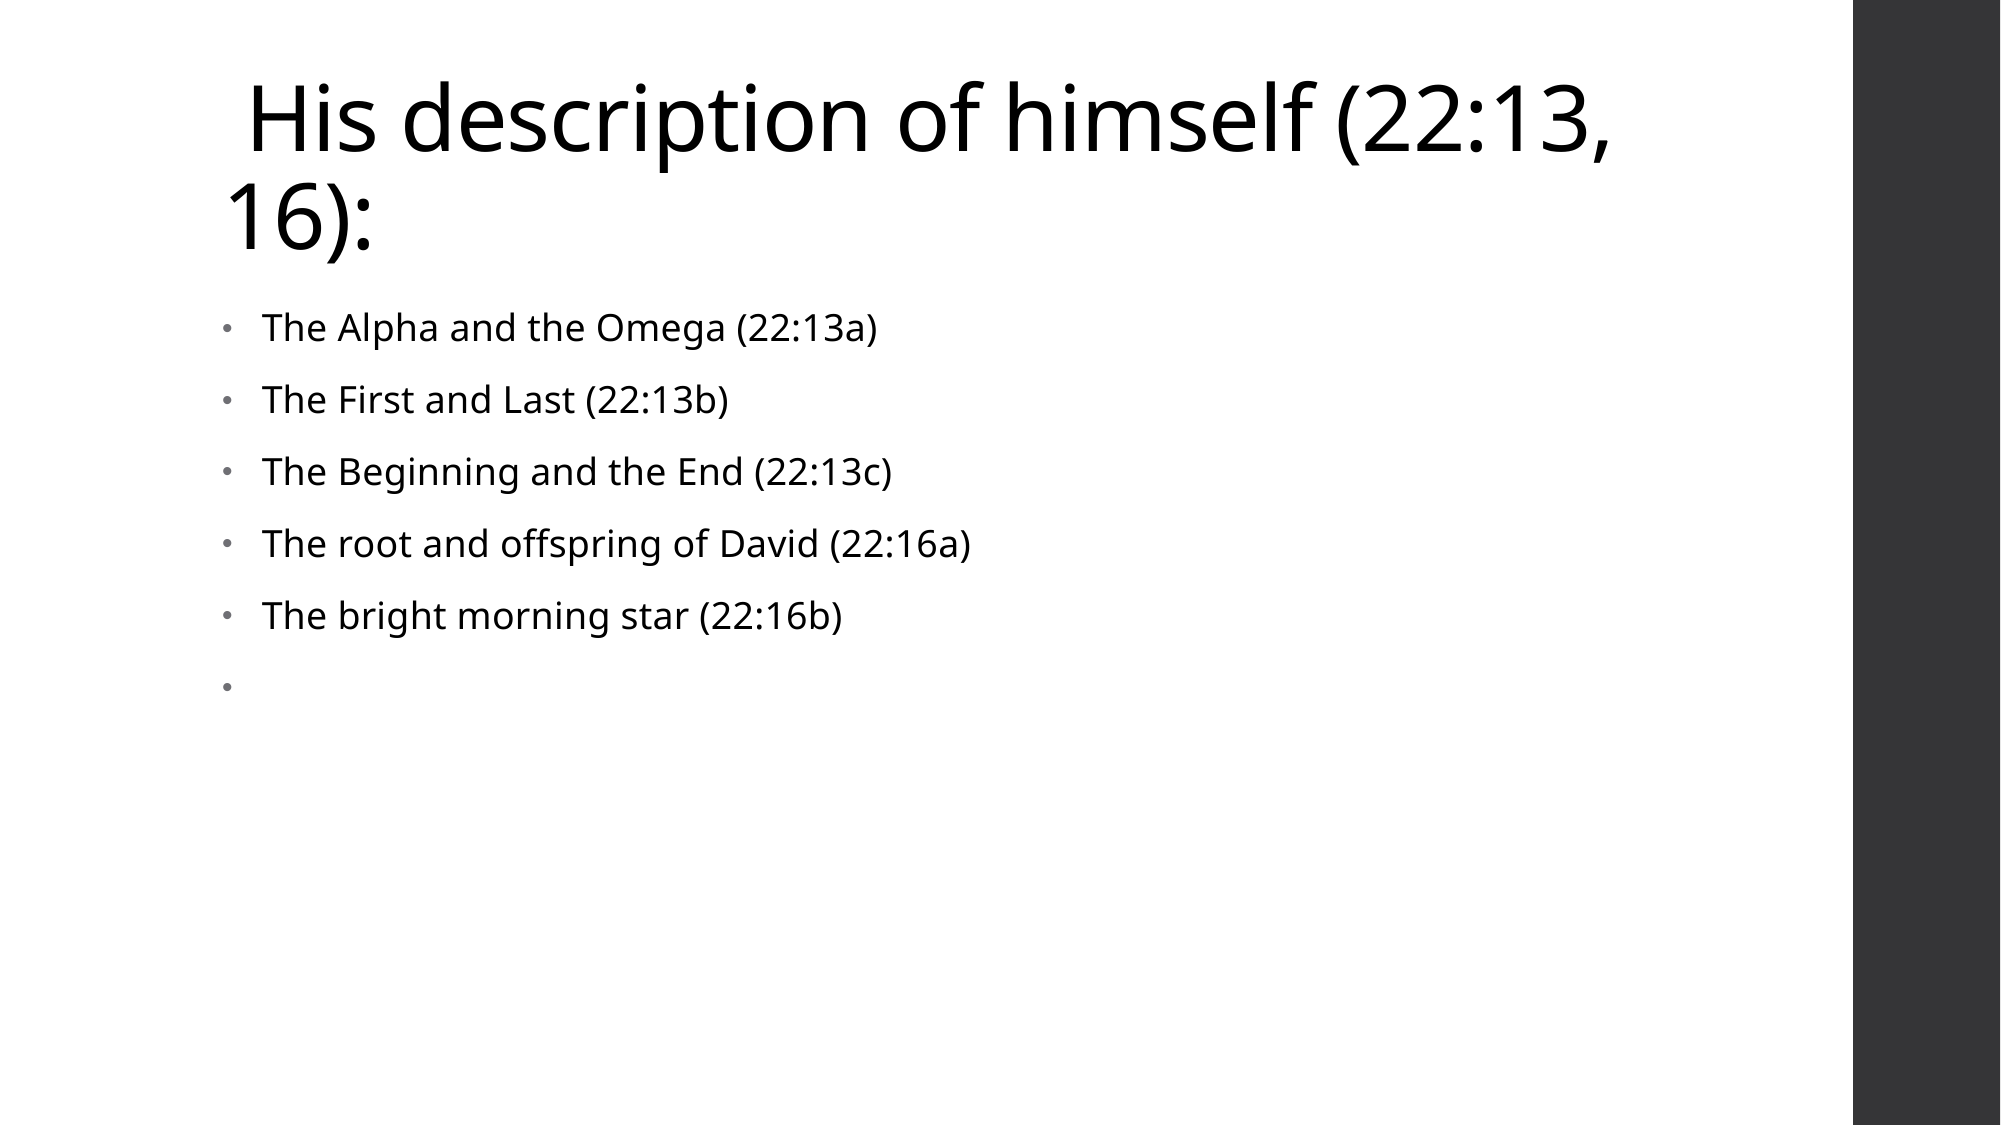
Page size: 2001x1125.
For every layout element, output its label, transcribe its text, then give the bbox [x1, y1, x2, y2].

list The Alpha and the Omega (22:13a) The First and Last (22:13b) The Beginning and the End (22:13c) The root and offspring of David (22:16a) The bright morning star (22:16b) [206, 299, 1617, 1014]
title His description of himself (22:13, 16): [206, 60, 1797, 278]
